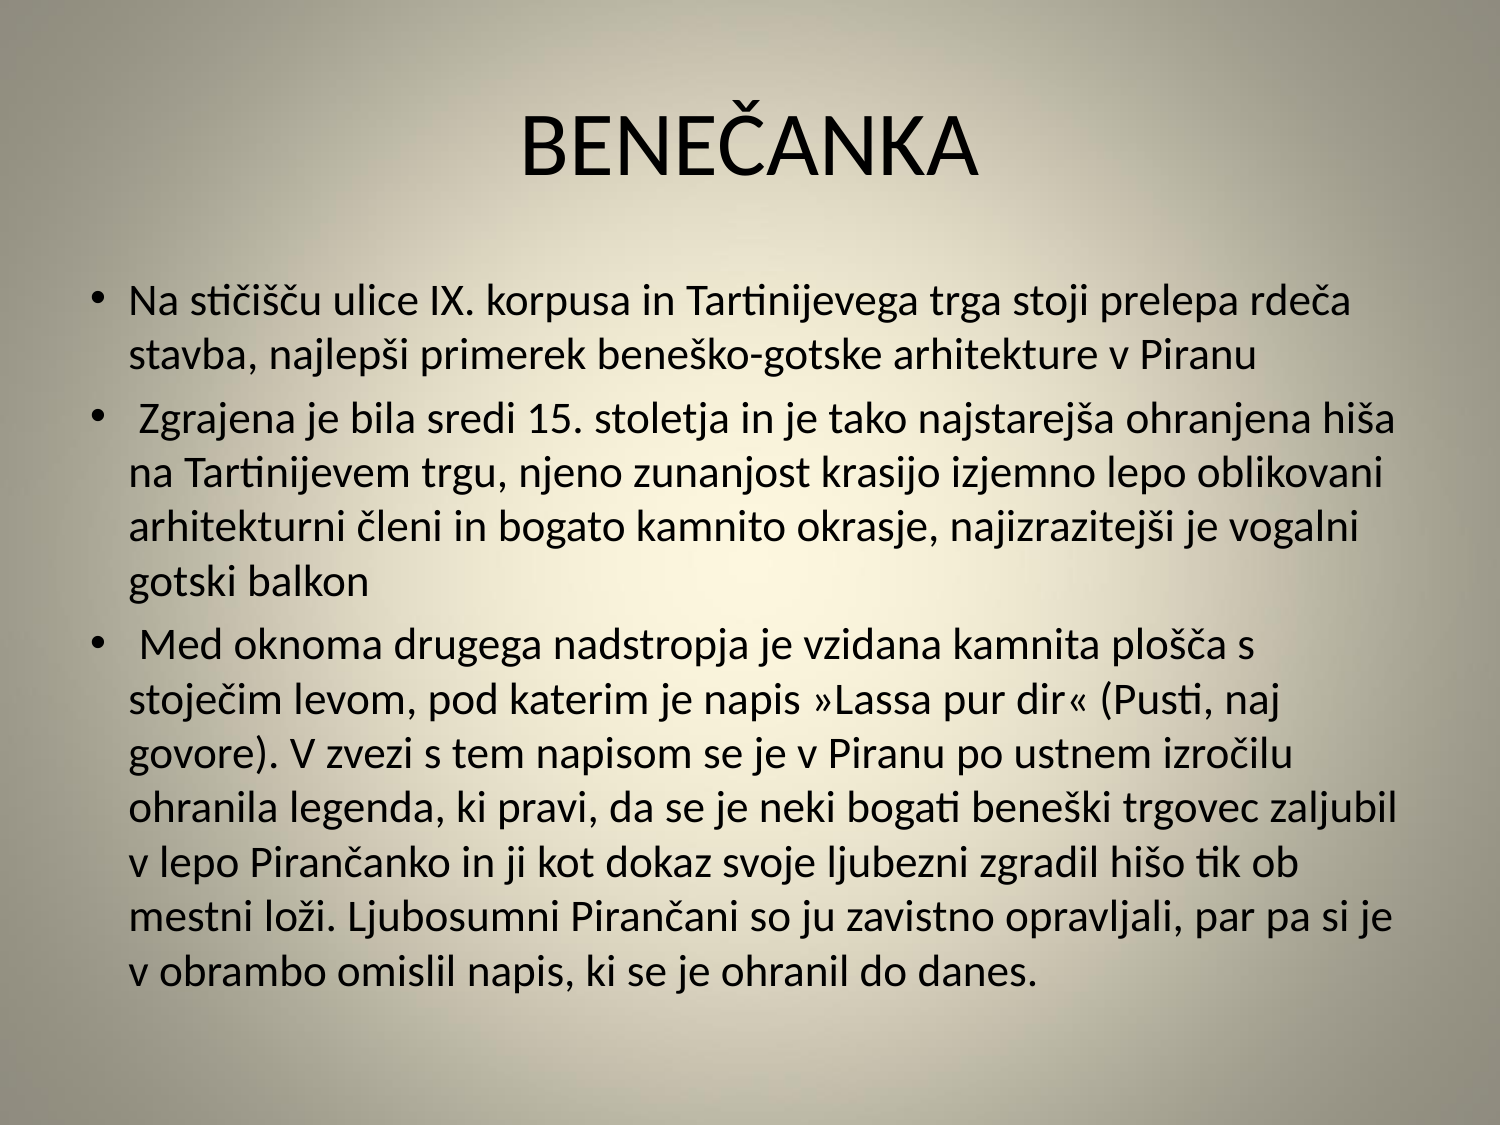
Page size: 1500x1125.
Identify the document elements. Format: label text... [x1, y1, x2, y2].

picture [0, 0, 1500, 1125]
list Na stičišču ulice IX. korpusa in Tartinijevega trga stoji prelepa rdeča stavba, najlepši primerek beneško-gotske arhitekture v Piranu Zgrajena je bila sredi 15. stoletja in je tako najstarejša ohranjena hiša na Tartinijevem trgu, njeno zunanjost krasijo izjemno lepo oblikovani arhitekturni členi in bogato kamnito okrasje, najizrazitejši je vogalni gotski balkon Med oknoma drugega nadstropja je vzidana kamnita plošča s stoječim levom, pod katerim je napis »Lassa pur dir« (Pusti, naj govore). V zvezi s tem napisom se je v Piranu po ustnem izročilu ohranila legenda, ki pravi, da se je neki bogati beneški trgovec zaljubil v lepo Pirančanko in ji kot dokaz svoje ljubezni zgradil hišo tik ob mestni loži. Ljubosumni Pirančani so ju zavistno opravljali, par pa si je v obrambo omislil napis, ki se je ohranil do danes. [75, 262, 1425, 1005]
title BENEČANKA [75, 45, 1425, 233]
